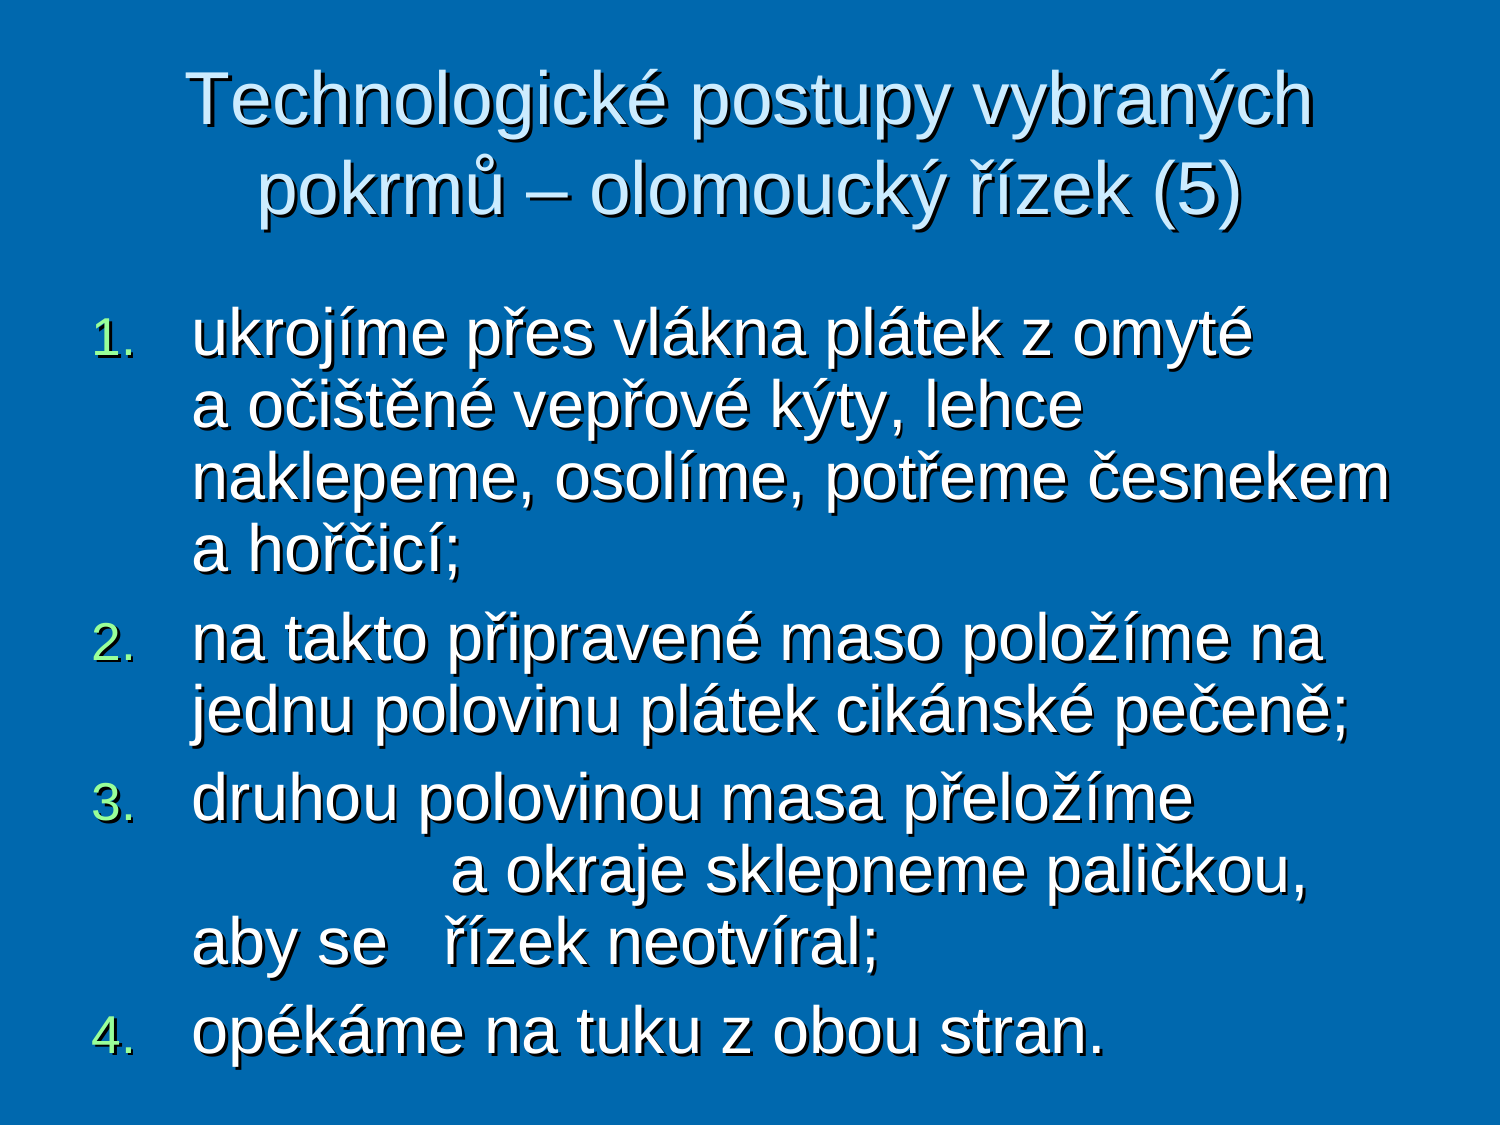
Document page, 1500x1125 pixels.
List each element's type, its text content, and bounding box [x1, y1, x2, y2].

title Technologické postupy vybraných pokrmů – olomoucký řízek (5) [75, 41, 1426, 237]
list ukrojíme přes vlákna plátek z omyté a očištěné vepřové kýty, lehce naklepeme, osolíme, potřeme česnekem a hořčicí; na takto připravené maso položíme na jednu polovinu plátek cikánské pečeně; druhou polovinou masa přeložíme a okraje sklepneme paličkou, aby se řízek neotvíral; opékáme na tuku z obou stran. [76, 290, 1427, 1076]
